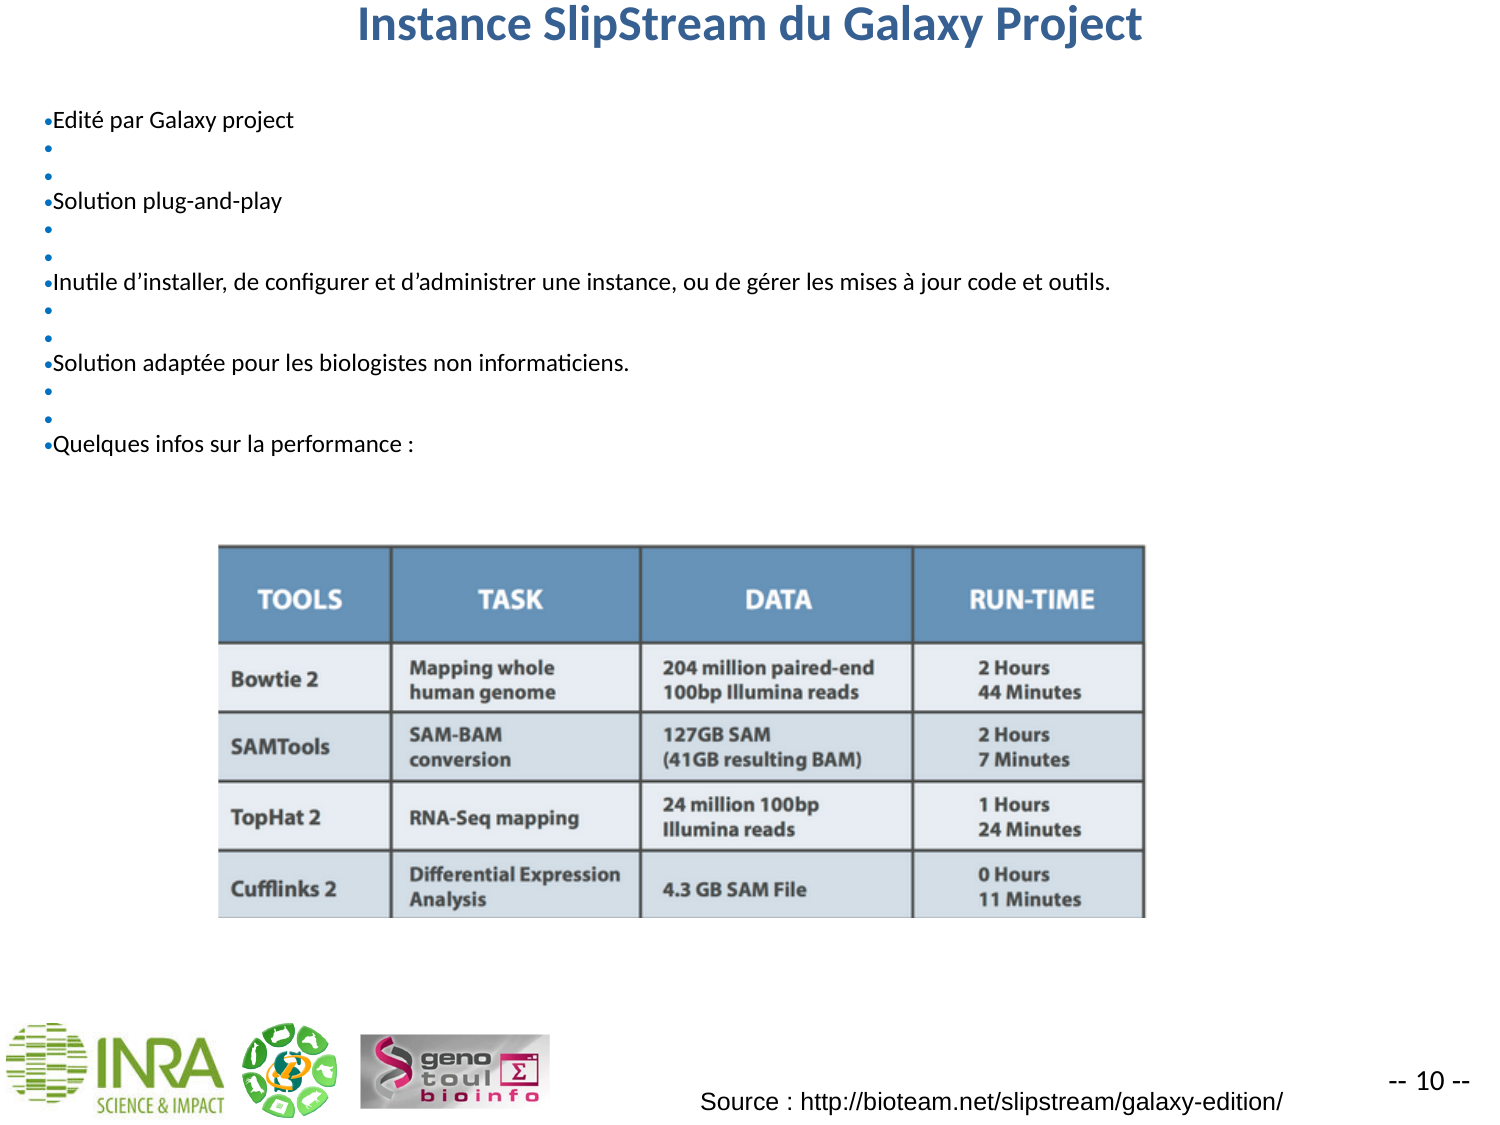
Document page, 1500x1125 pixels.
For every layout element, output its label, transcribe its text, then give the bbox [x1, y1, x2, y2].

text_box Instance SlipStream du Galaxy Project [0, 0, 1500, 73]
text_box Source : http://bioteam.net/slipstream/galaxy-edition/ [685, 1080, 1323, 1123]
text_box Edité par Galaxy project Solution plug-and-play Inutile d’installer, de configurer et d’administrer une instance, ou de gérer les mises à jour code et outils. Solution adaptée pour les biologistes non informaticiens. Quelques infos sur la performance : [29, 101, 1500, 518]
picture [218, 538, 1152, 918]
